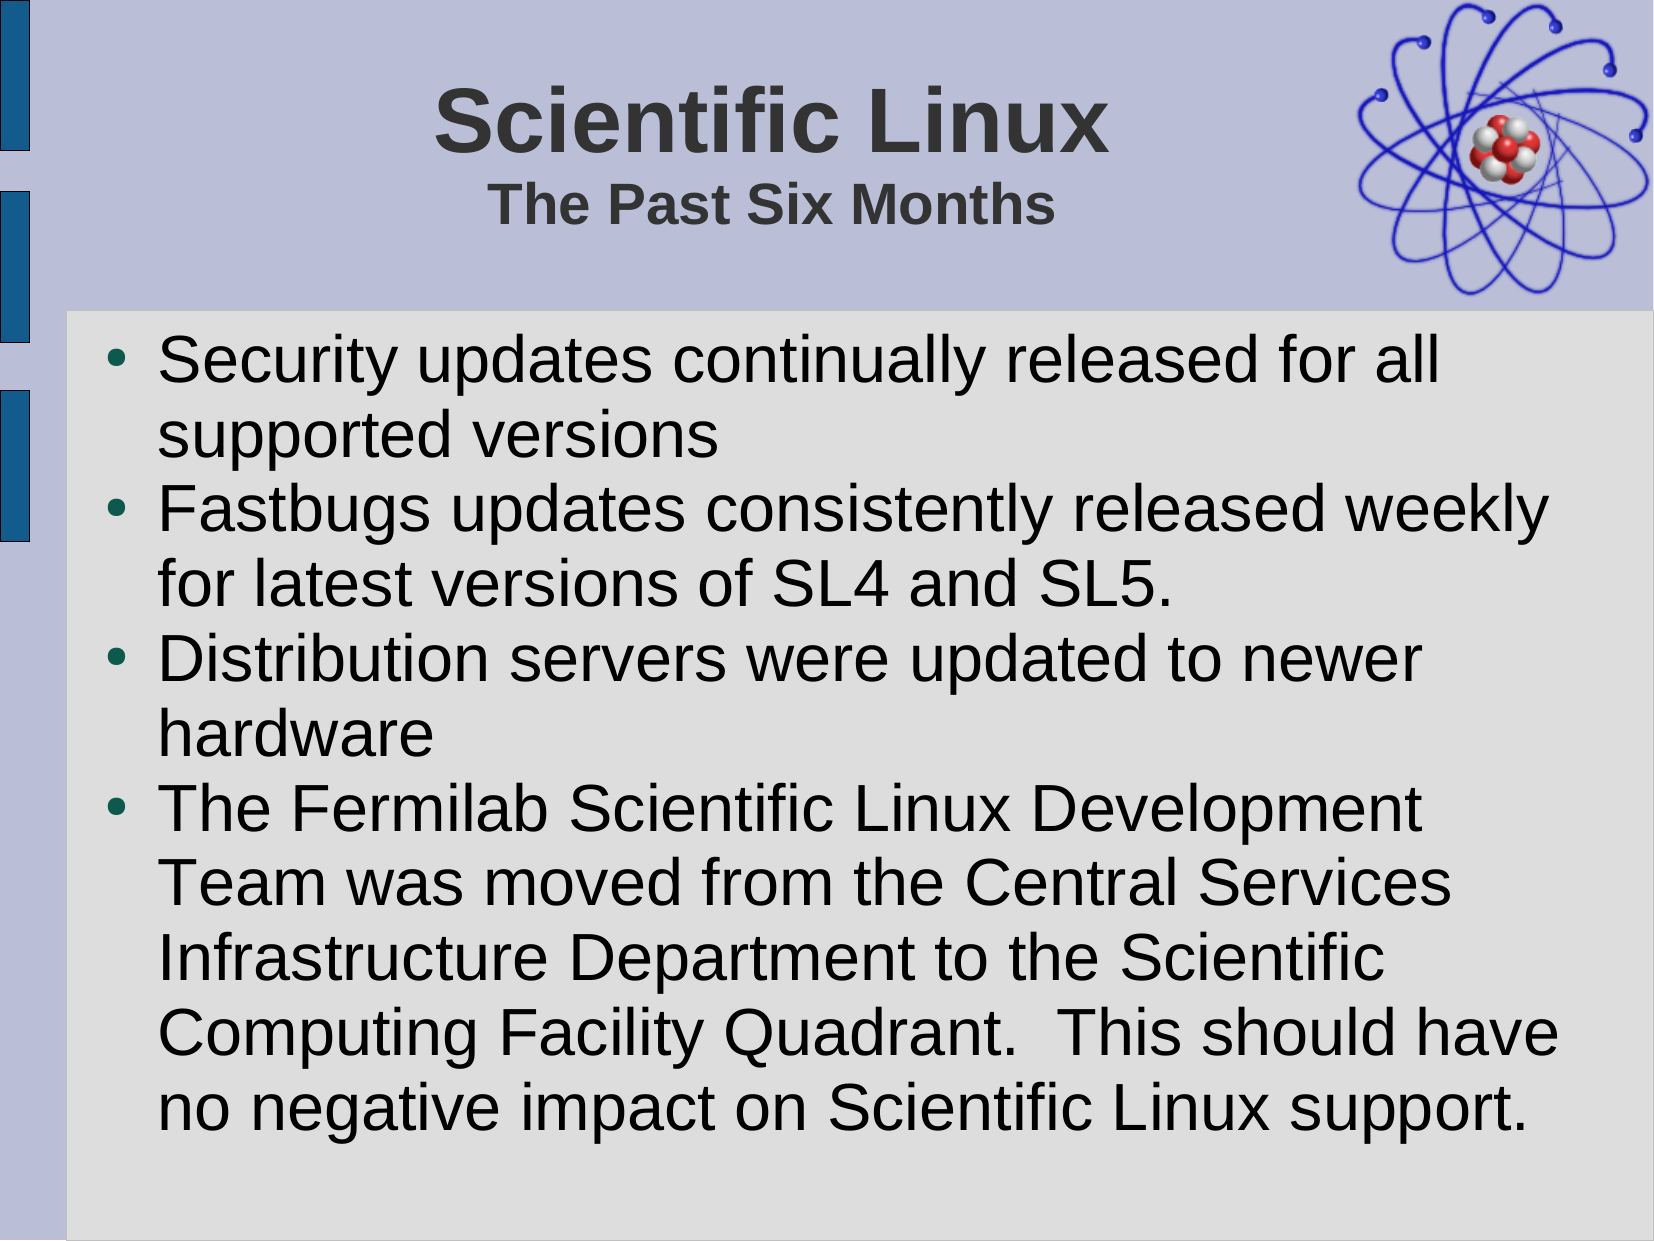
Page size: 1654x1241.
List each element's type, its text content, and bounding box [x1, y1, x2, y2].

list Security updates continually released for all supported versions Fastbugs updates consistently released weekly for latest versions of SL4 and SL5. Distribution servers were updated to newer hardware The Fermilab Scientific Linux Development Team was moved from the Central Services Infrastructure Department to the Scientific Computing Facility Quadrant. This should have no negative impact on Scientific Linux support. [86, 321, 1576, 1145]
picture [1353, 0, 1654, 301]
title Scientific Linux The Past Six Months [82, 49, 1353, 257]
